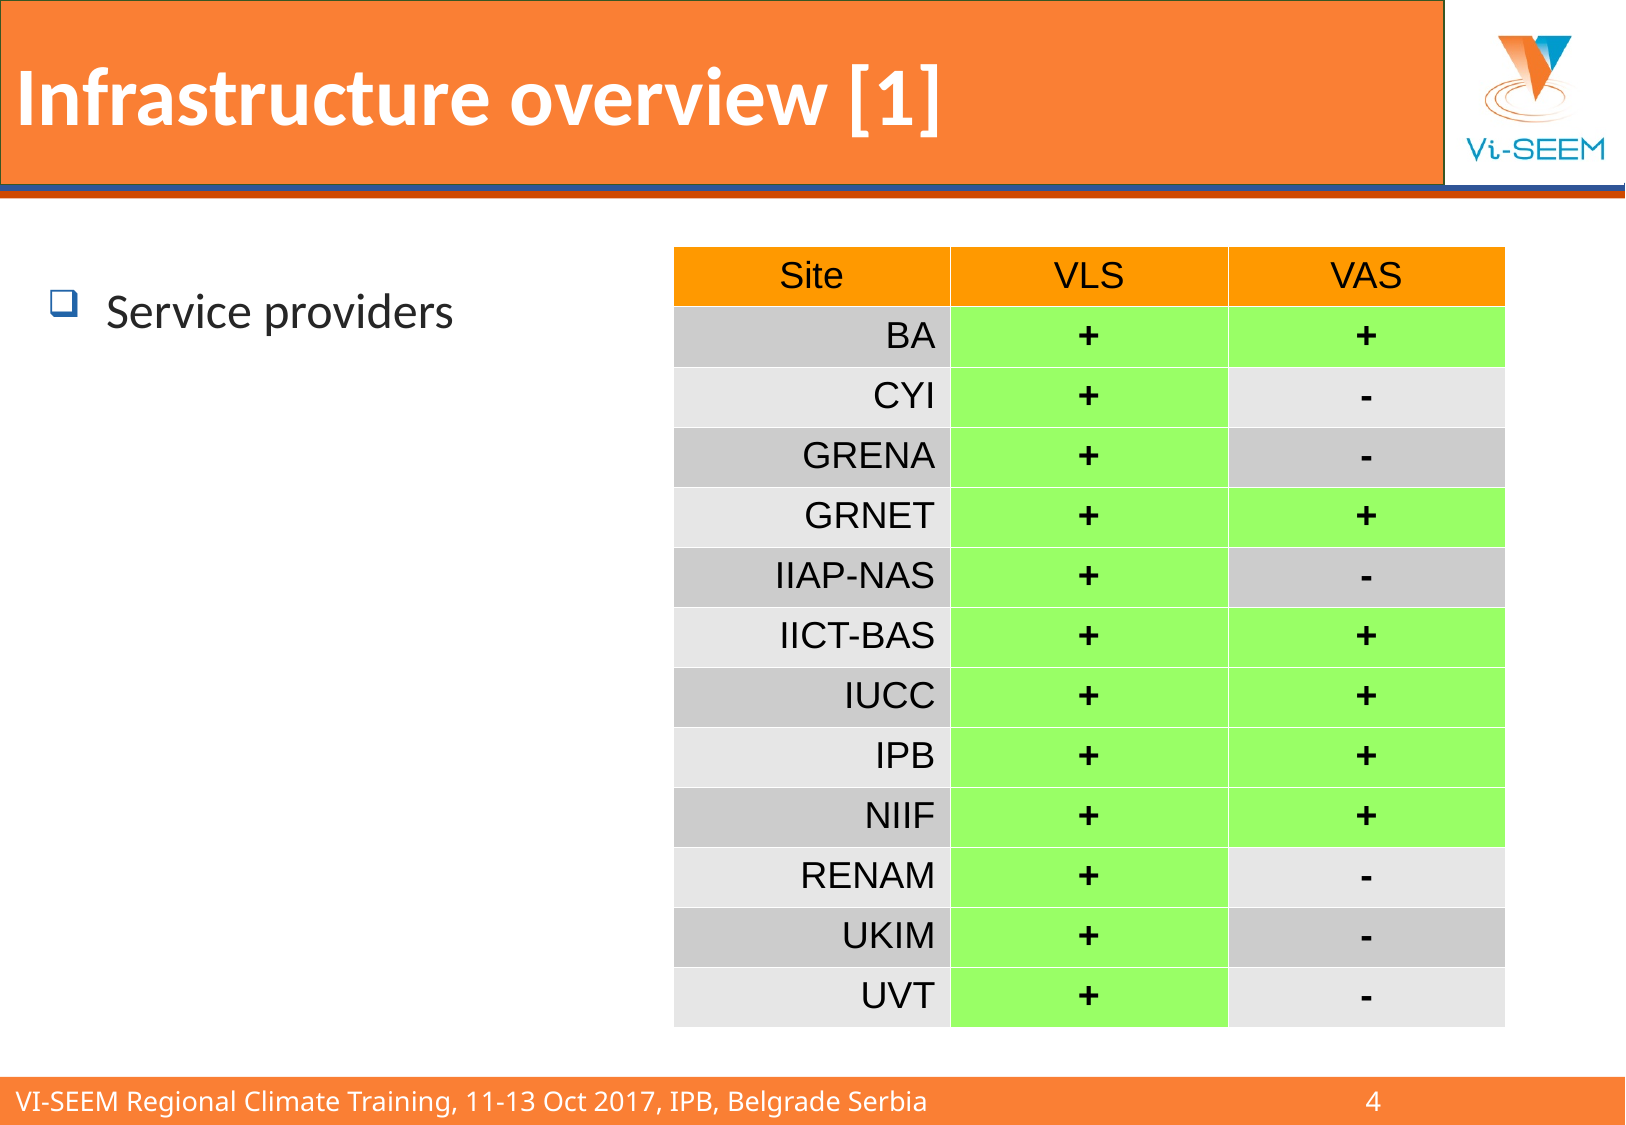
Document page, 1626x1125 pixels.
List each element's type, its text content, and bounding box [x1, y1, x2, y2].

table_cell + [951, 728, 1228, 787]
table_cell BA [674, 307, 950, 367]
table_cell + [951, 608, 1228, 667]
table_cell NIIF [674, 788, 950, 847]
table_cell + [951, 368, 1228, 427]
table_cell + [951, 848, 1228, 907]
table_cell - [1229, 848, 1505, 907]
table_cell CYI [674, 368, 950, 427]
table_cell + [1229, 488, 1505, 547]
table_header VAS [1229, 247, 1505, 306]
table_cell - [1229, 428, 1505, 487]
table_cell GRNET [674, 488, 950, 547]
table_cell IIAP-NAS [674, 548, 950, 607]
table_cell + [1229, 668, 1505, 727]
picture [1445, 0, 1624, 185]
table_cell GRENA [674, 428, 950, 487]
table_cell + [951, 428, 1228, 487]
table_cell IUCC [674, 668, 950, 727]
table_cell - [1229, 968, 1505, 1027]
table_cell + [951, 968, 1228, 1027]
table_cell + [951, 788, 1228, 847]
table_header VLS [951, 247, 1228, 306]
table_cell - [1229, 368, 1505, 427]
table_cell + [1229, 728, 1505, 787]
table_cell IPB [674, 728, 950, 787]
table_cell + [951, 908, 1228, 967]
table_cell + [951, 488, 1228, 547]
table_cell - [1229, 548, 1505, 607]
table_cell + [1229, 608, 1505, 667]
list Service providers [31, 271, 1593, 1076]
table_cell RENAM [674, 848, 950, 907]
footer VI-SEEM Regional Climate Training, 11-13 Oct 2017, IPB, Belgrade Serbia <number> [0, 1076, 1625, 1125]
table_cell + [951, 548, 1228, 607]
table_cell + [1229, 788, 1505, 847]
table_cell - [1229, 908, 1505, 967]
table_header Site [674, 247, 950, 306]
title Infrastructure overview [1] [0, 0, 1445, 185]
table_cell + [1229, 307, 1505, 367]
table_cell UKIM [674, 908, 950, 967]
table_cell + [951, 668, 1228, 727]
table_cell UVT [674, 968, 950, 1027]
table_cell + [951, 307, 1228, 367]
table_cell IICT-BAS [674, 608, 950, 667]
